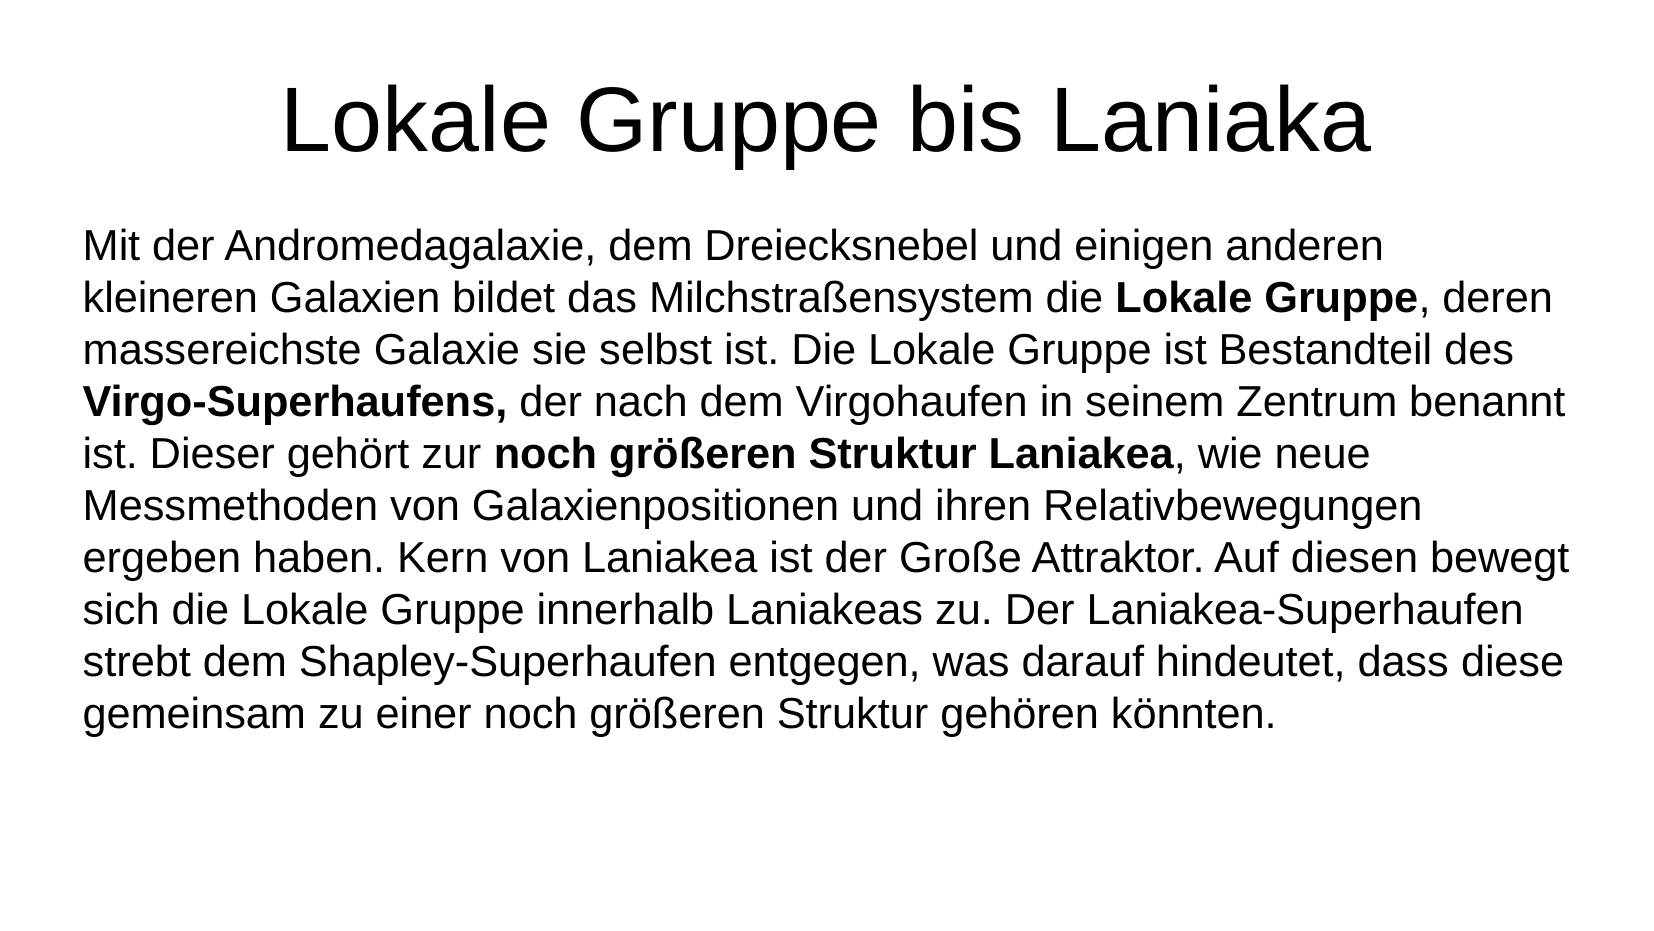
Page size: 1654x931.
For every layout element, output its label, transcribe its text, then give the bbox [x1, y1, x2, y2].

text_box Mit der Andromedagalaxie, dem Dreiecksnebel und einigen anderen kleineren Galaxien bildet das Milchstraßensystem die Lokale Gruppe, deren massereichste Galaxie sie selbst ist. Die Lokale Gruppe ist Bestandteil des Virgo-Superhaufens, der nach dem Virgohaufen in seinem Zentrum benannt ist. Dieser gehört zur noch größeren Struktur Laniakea, wie neue Messmethoden von Galaxienpositionen und ihren Relativbewegungen ergeben haben. Kern von Laniakea ist der Große Attraktor. Auf diesen bewegt sich die Lokale Gruppe innerhalb Laniakeas zu. Der Laniakea-Superhaufen strebt dem Shapley-Superhaufen entgegen, was darauf hindeutet, dass diese gemeinsam zu einer noch größeren Struktur gehören könnten. [82, 217, 1571, 757]
text_box Lokale Gruppe bis Laniaka [82, 37, 1571, 193]
